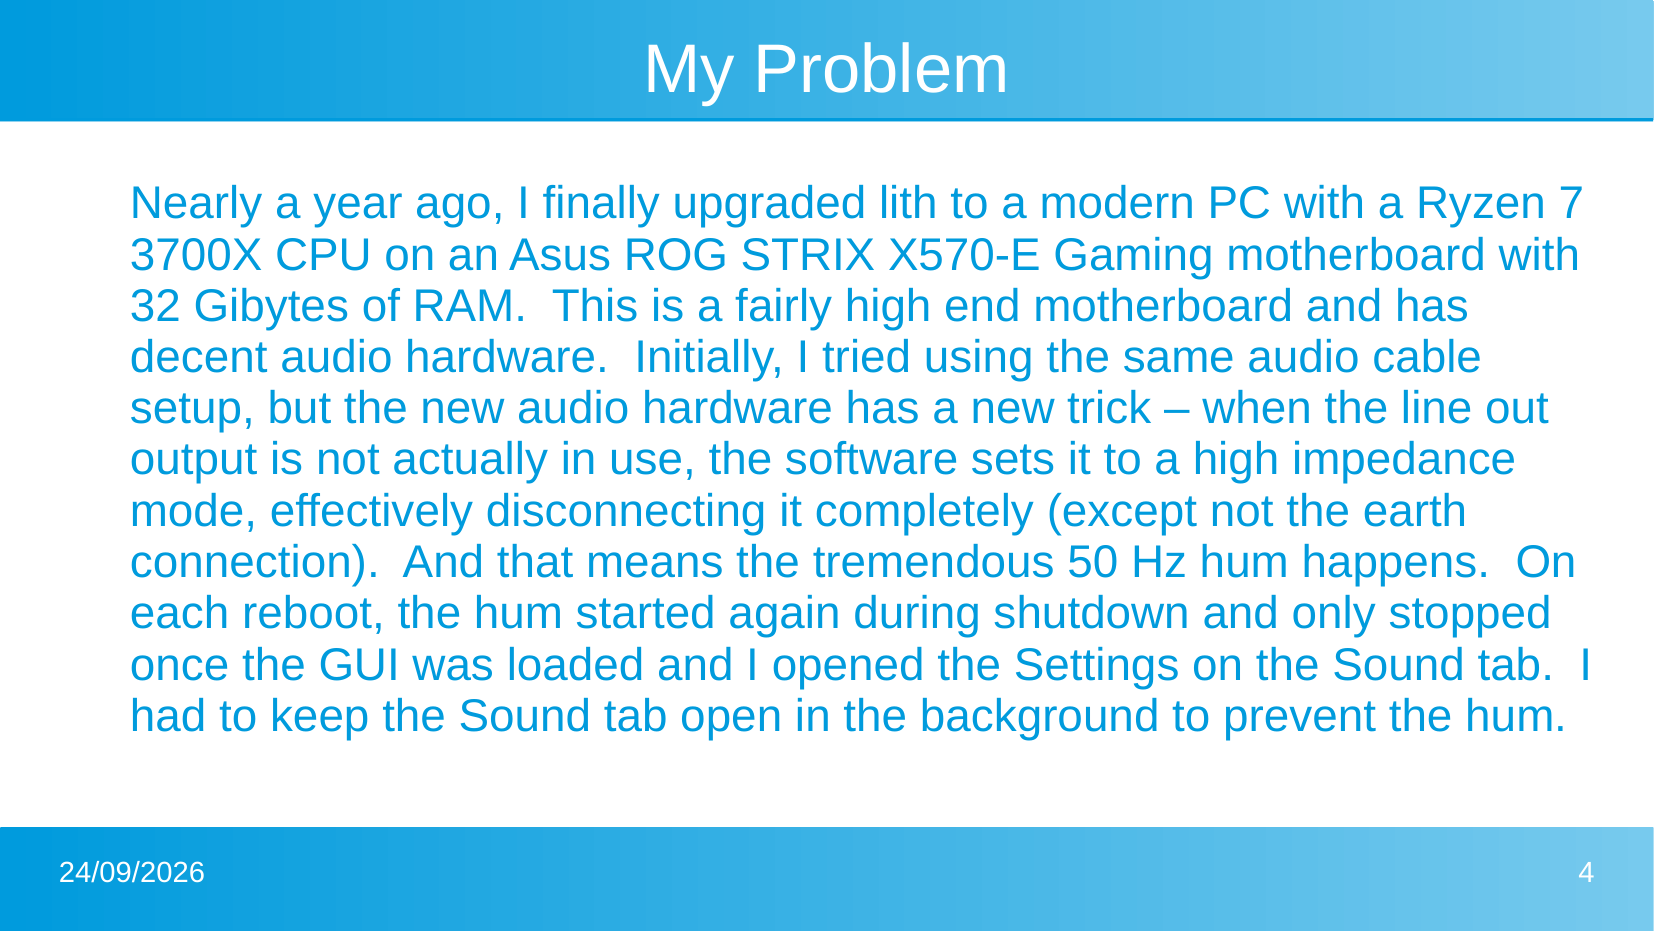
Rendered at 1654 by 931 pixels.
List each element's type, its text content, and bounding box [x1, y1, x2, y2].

list Nearly a year ago, I finally upgraded lith to a modern PC with a Ryzen 7 3700X CPU on an Asus ROG STRIX X570-E Gaming motherboard with 32 Gibytes of RAM. This is a fairly high end motherboard and has decent audio hardware. Initially, I tried using the same audio cable setup, but the new audio hardware has a new trick – when the line out output is not actually in use, the software sets it to a high impedance mode, effectively disconnecting it completely (except not the earth connection). And that means the tremendous 50 Hz hum happens. On each reboot, the hum started again during shutdown and only stopped once the GUI was loaded and I opened the Settings on the Sound tab. I had to keep the Sound tab open in the background to prevent the hum. [59, 177, 1595, 768]
title My Problem [59, 29, 1595, 108]
